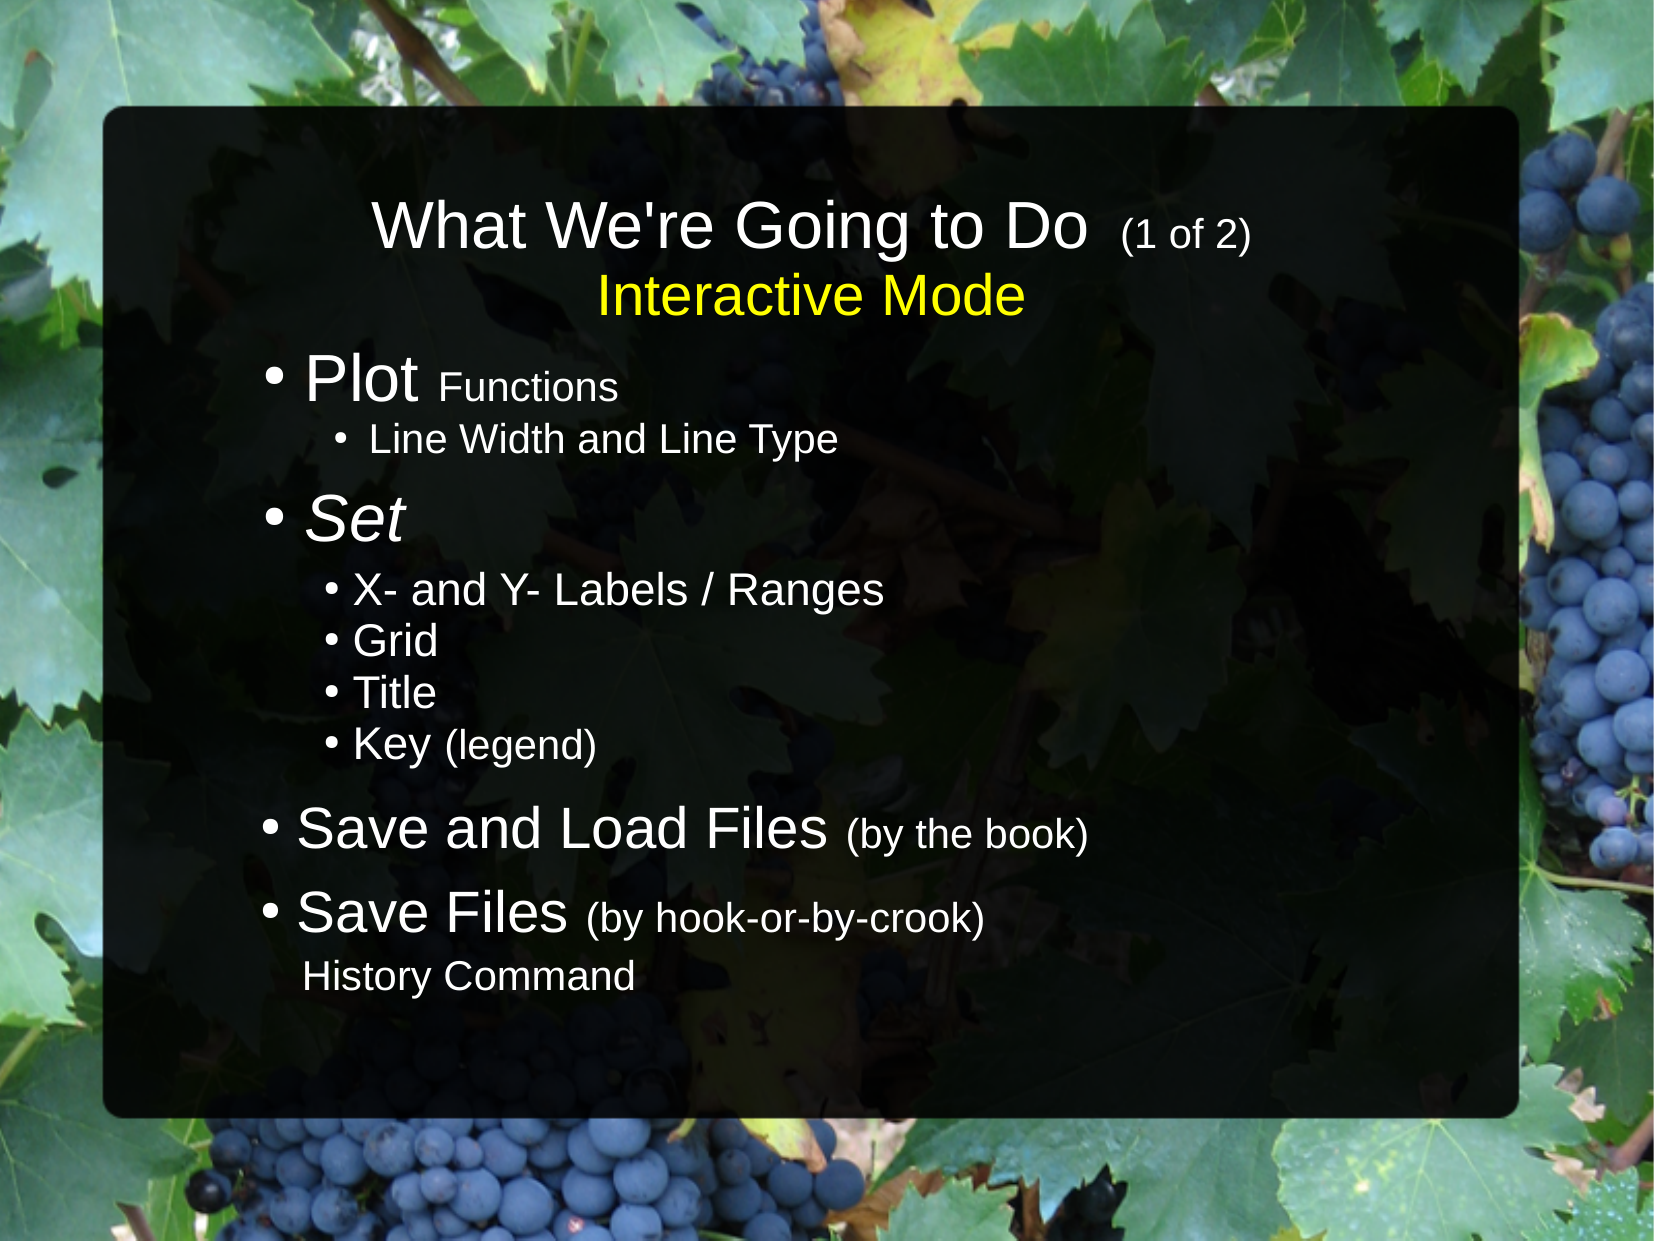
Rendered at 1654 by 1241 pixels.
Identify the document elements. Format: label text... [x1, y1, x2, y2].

title What We're Going to Do (1 of 2) Interactive Mode [118, 172, 1506, 344]
text_box X- and Y- Labels / Ranges Grid Title Key (legend) [323, 511, 1037, 731]
text_box Save and Load Files (by the book) Save Files (by hook-or-by-crook) History Command [259, 731, 1163, 1001]
subtitle Plot Functions Line Width and Line Type Set [262, 340, 1126, 556]
picture [0, 0, 1654, 1241]
